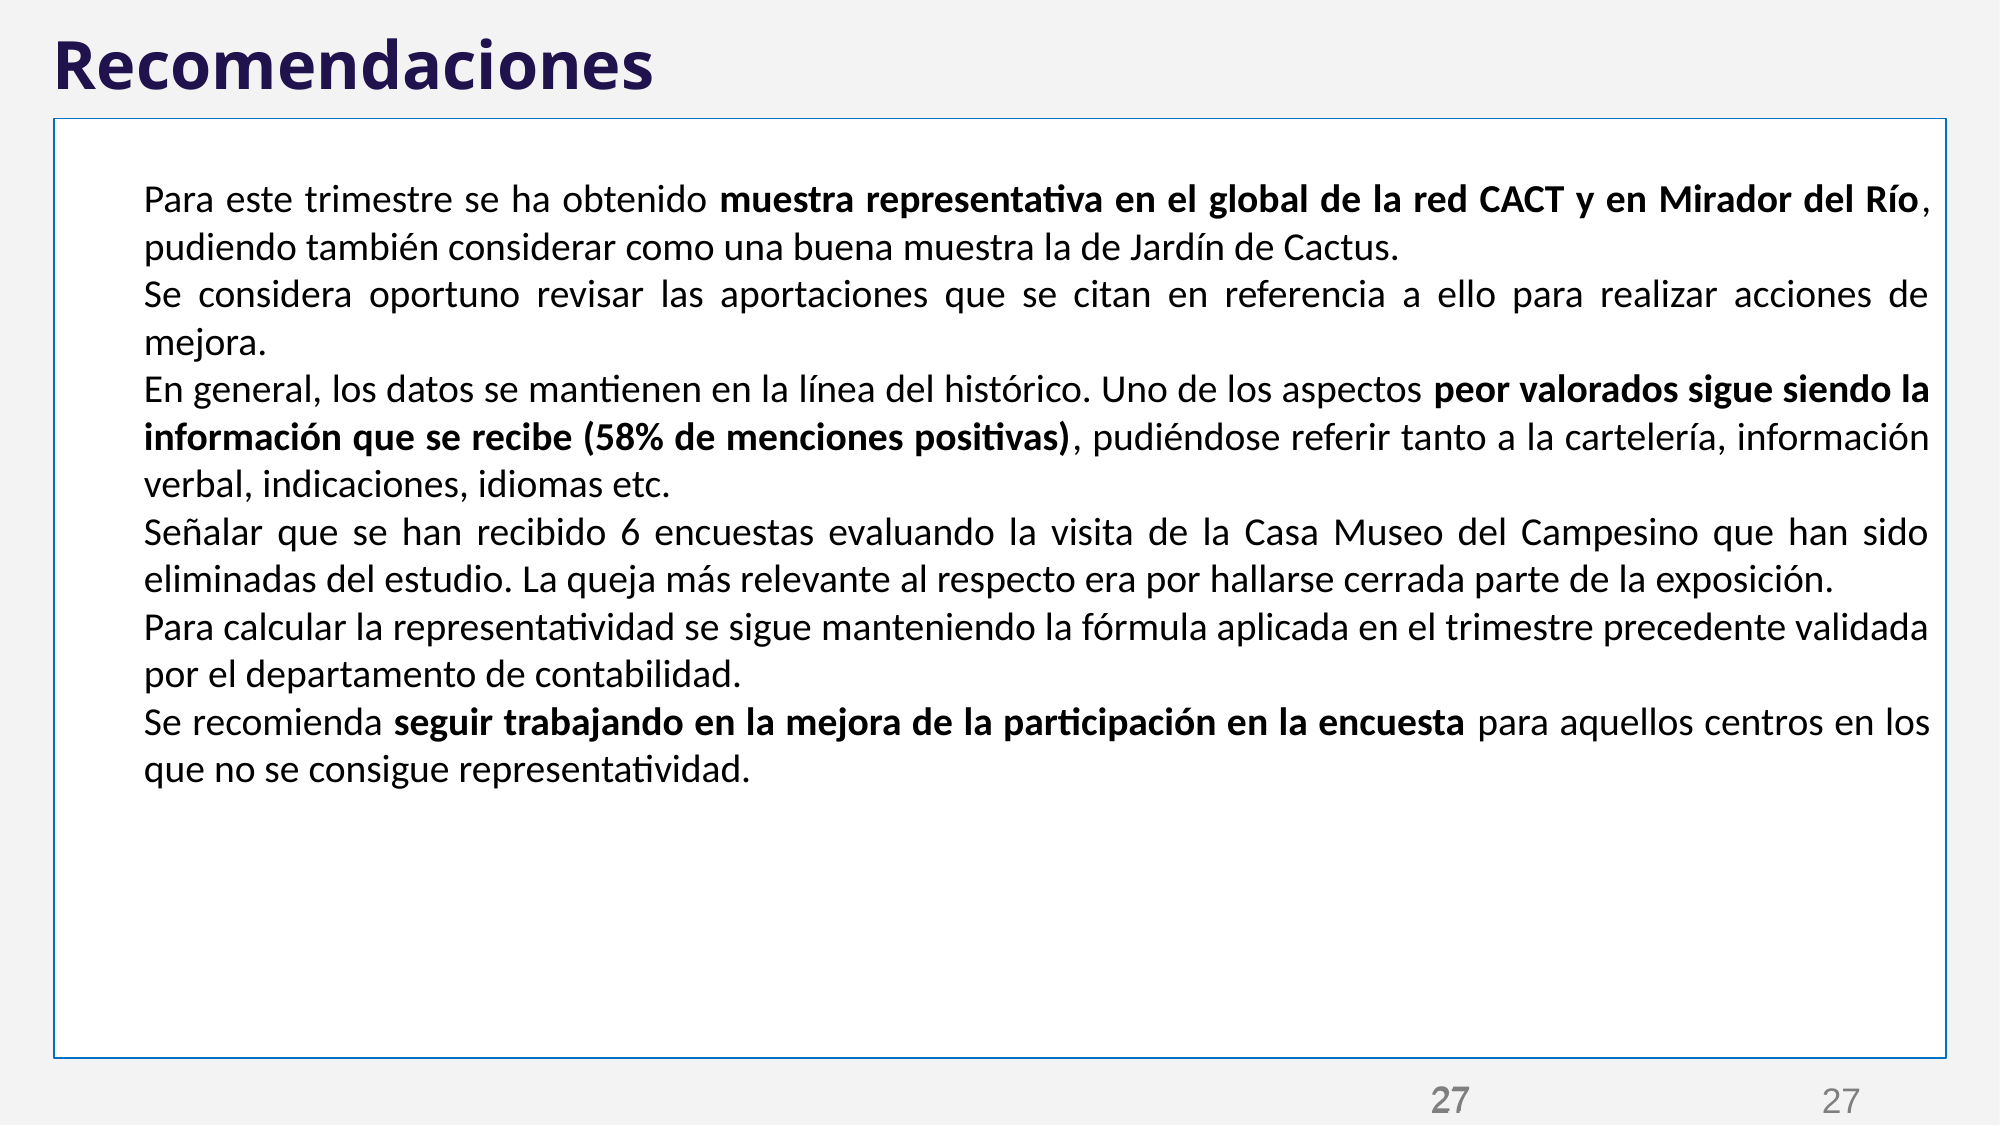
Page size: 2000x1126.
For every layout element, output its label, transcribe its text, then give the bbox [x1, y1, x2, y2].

text_box Recomendaciones [52, 0, 1945, 126]
text_box Para este trimestre se ha obtenido muestra representativa en el global de la red CACT y en Mirador del Río, pudiendo también considerar como una buena muestra la de Jardín de Cactus. Se considera oportuno revisar las aportaciones que se citan en referencia a ello para realizar acciones de mejora. En general, los datos se mantienen en la línea del histórico. Uno de los aspectos peor valorados sigue siendo la información que se recibe (58% de menciones positivas), pudiéndose referir tanto a la cartelería, información verbal, indicaciones, idiomas etc. Señalar que se han recibido 6 encuestas evaluando la visita de la Casa Museo del Campesino que han sido eliminadas del estudio. La queja más relevante al respecto era por hallarse cerrada parte de la exposición. Para calcular la representatividad se sigue manteniendo la fórmula aplicada en el trimestre precedente validada por el departamento de contabilidad. Se recomienda seguir trabajando en la mejora de la participación en la encuesta para aquellos centros en los que no se consigue representatividad. [53, 118, 1947, 1058]
text_box <number> [1412, 1069, 1880, 1126]
